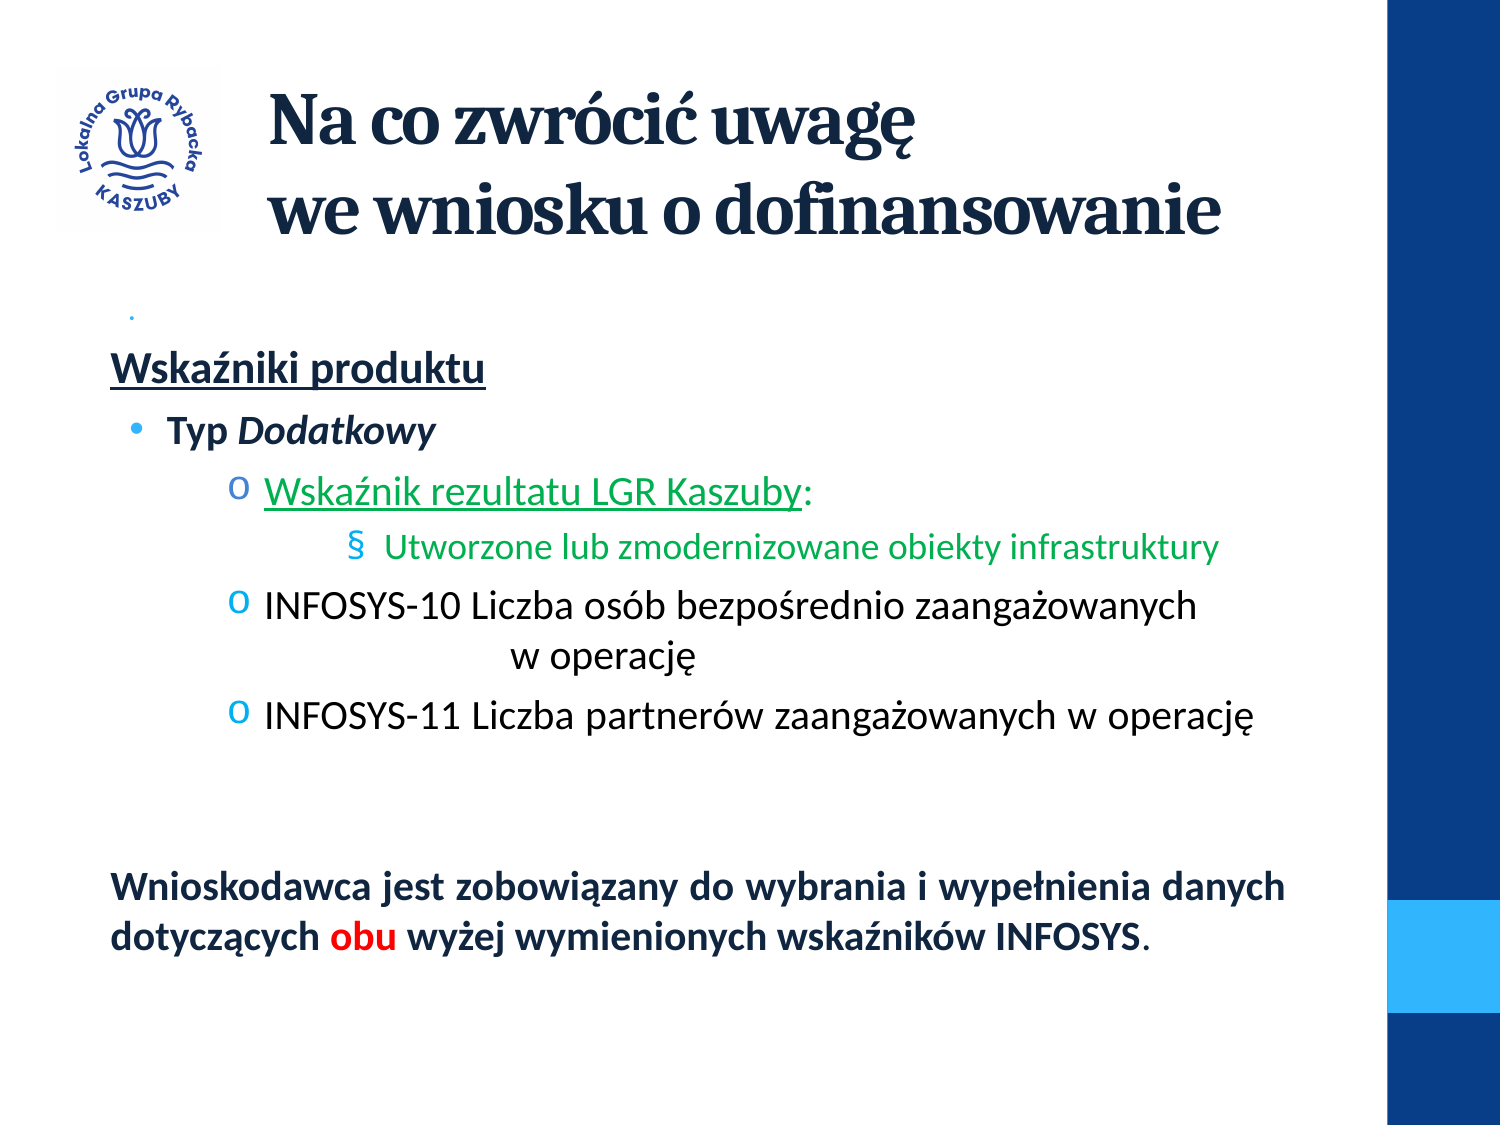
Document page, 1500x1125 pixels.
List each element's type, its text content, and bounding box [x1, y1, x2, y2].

title Na co zwrócić uwagę we wniosku o dofinansowanie [253, 30, 1326, 289]
text_box Wskaźniki produktu Typ Dodatkowy Wskaźnik rezultatu LGR Kaszuby: Utworzone lub zmodernizowane obiekty infrastruktury INFOSYS-10 Liczba osób bezpośrednio zaangażowanych w operację INFOSYS-11 Liczba partnerów zaangażowanych w operację Wnioskodawca jest zobowiązany do wybrania i wypełnienia danych dotyczących obu wyżej wymienionych wskaźników INFOSYS. [76, 302, 1302, 1106]
picture [55, 66, 221, 232]
